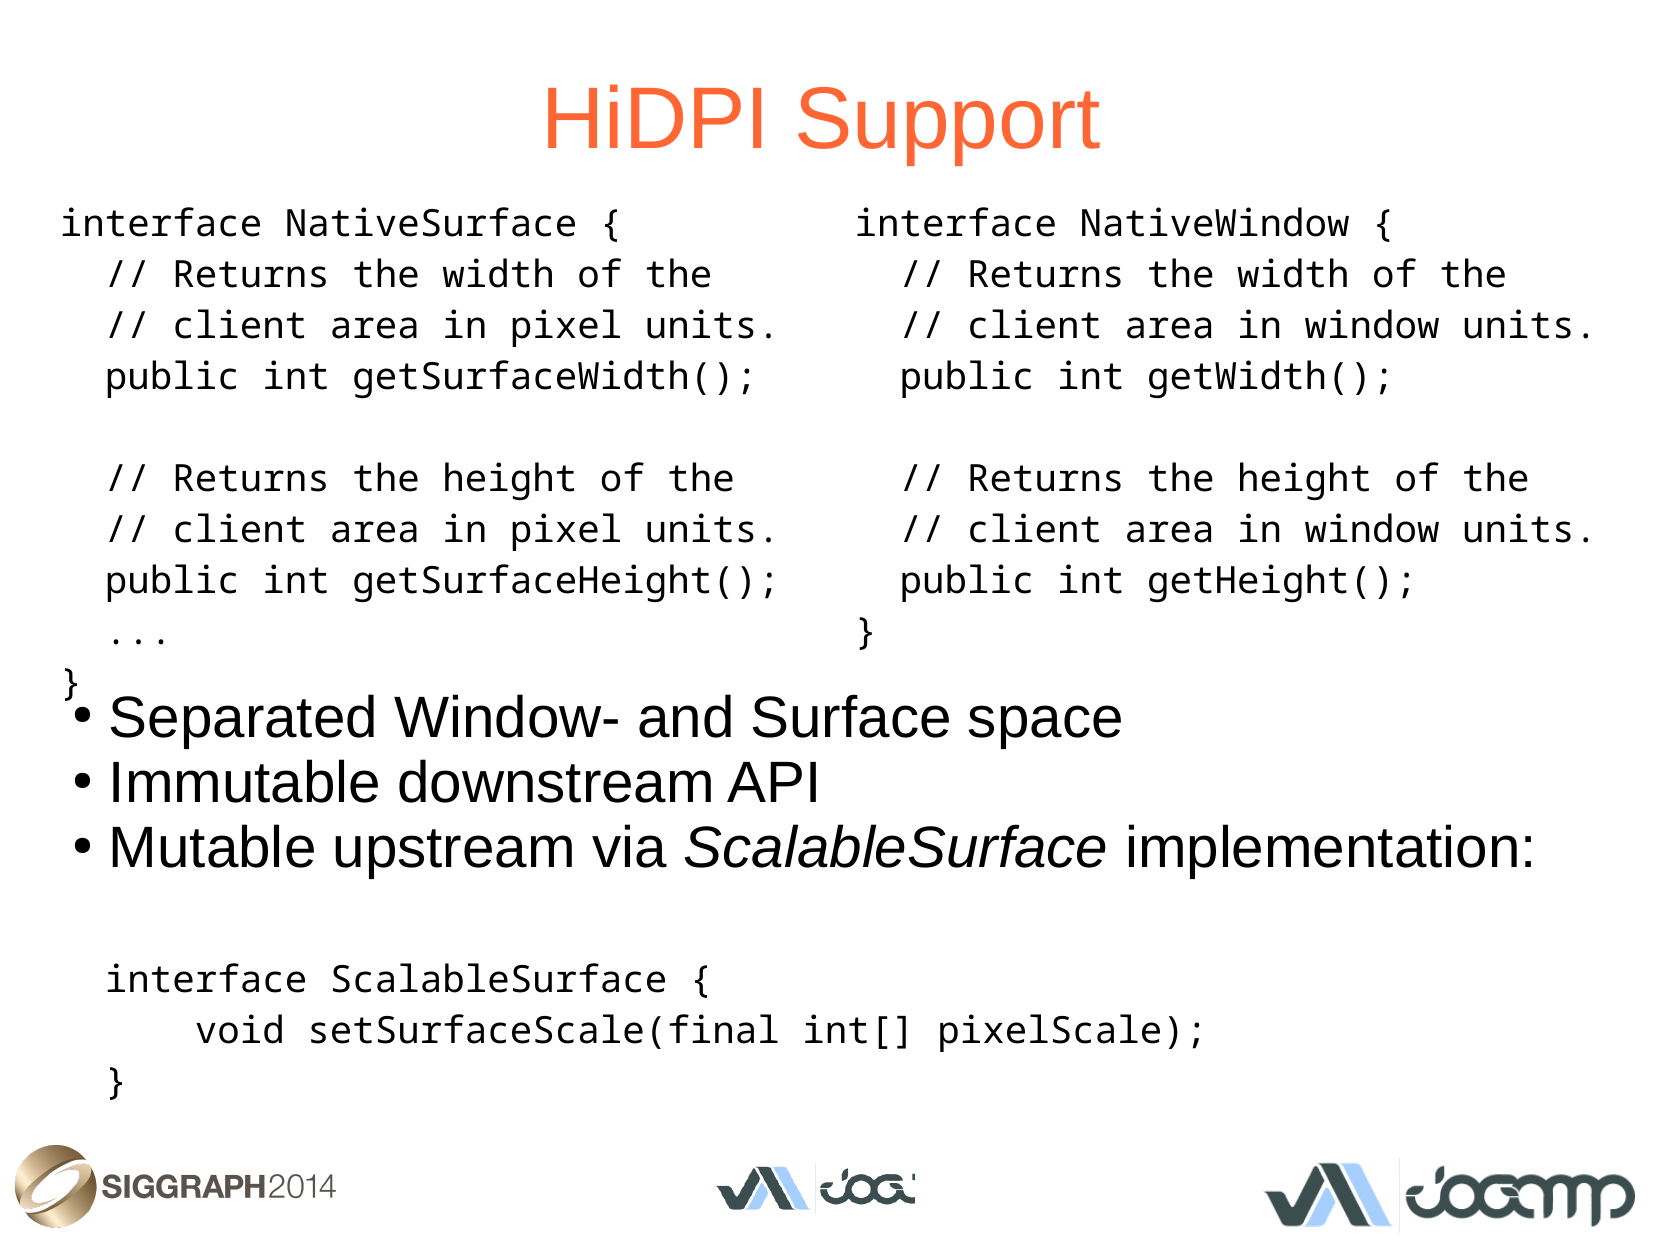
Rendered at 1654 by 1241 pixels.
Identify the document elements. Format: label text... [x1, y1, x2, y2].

picture [1262, 1157, 1635, 1233]
table_header interface NativeSurface { // Returns the width of the // client area in pixel units. public int getSurfaceWidth(); // Returns the height of the // client area in pixel units. public int getSurfaceHeight(); ... } [46, 190, 840, 714]
text_box interface ScalableSurface { void setSurfaceScale(final int[] pixelScale); } [90, 945, 1561, 1126]
text_box Separated Window- and Surface space Immutable downstream API Mutable upstream via ScalableSurface implementation: [57, 676, 1603, 901]
title HiDPI Support [68, 49, 1576, 188]
picture [7, 1133, 343, 1239]
picture [714, 1163, 916, 1214]
table_header interface NativeWindow { // Returns the width of the // client area in window units. public int getWidth(); // Returns the height of the // client area in window units. public int getHeight(); } [841, 190, 1635, 714]
